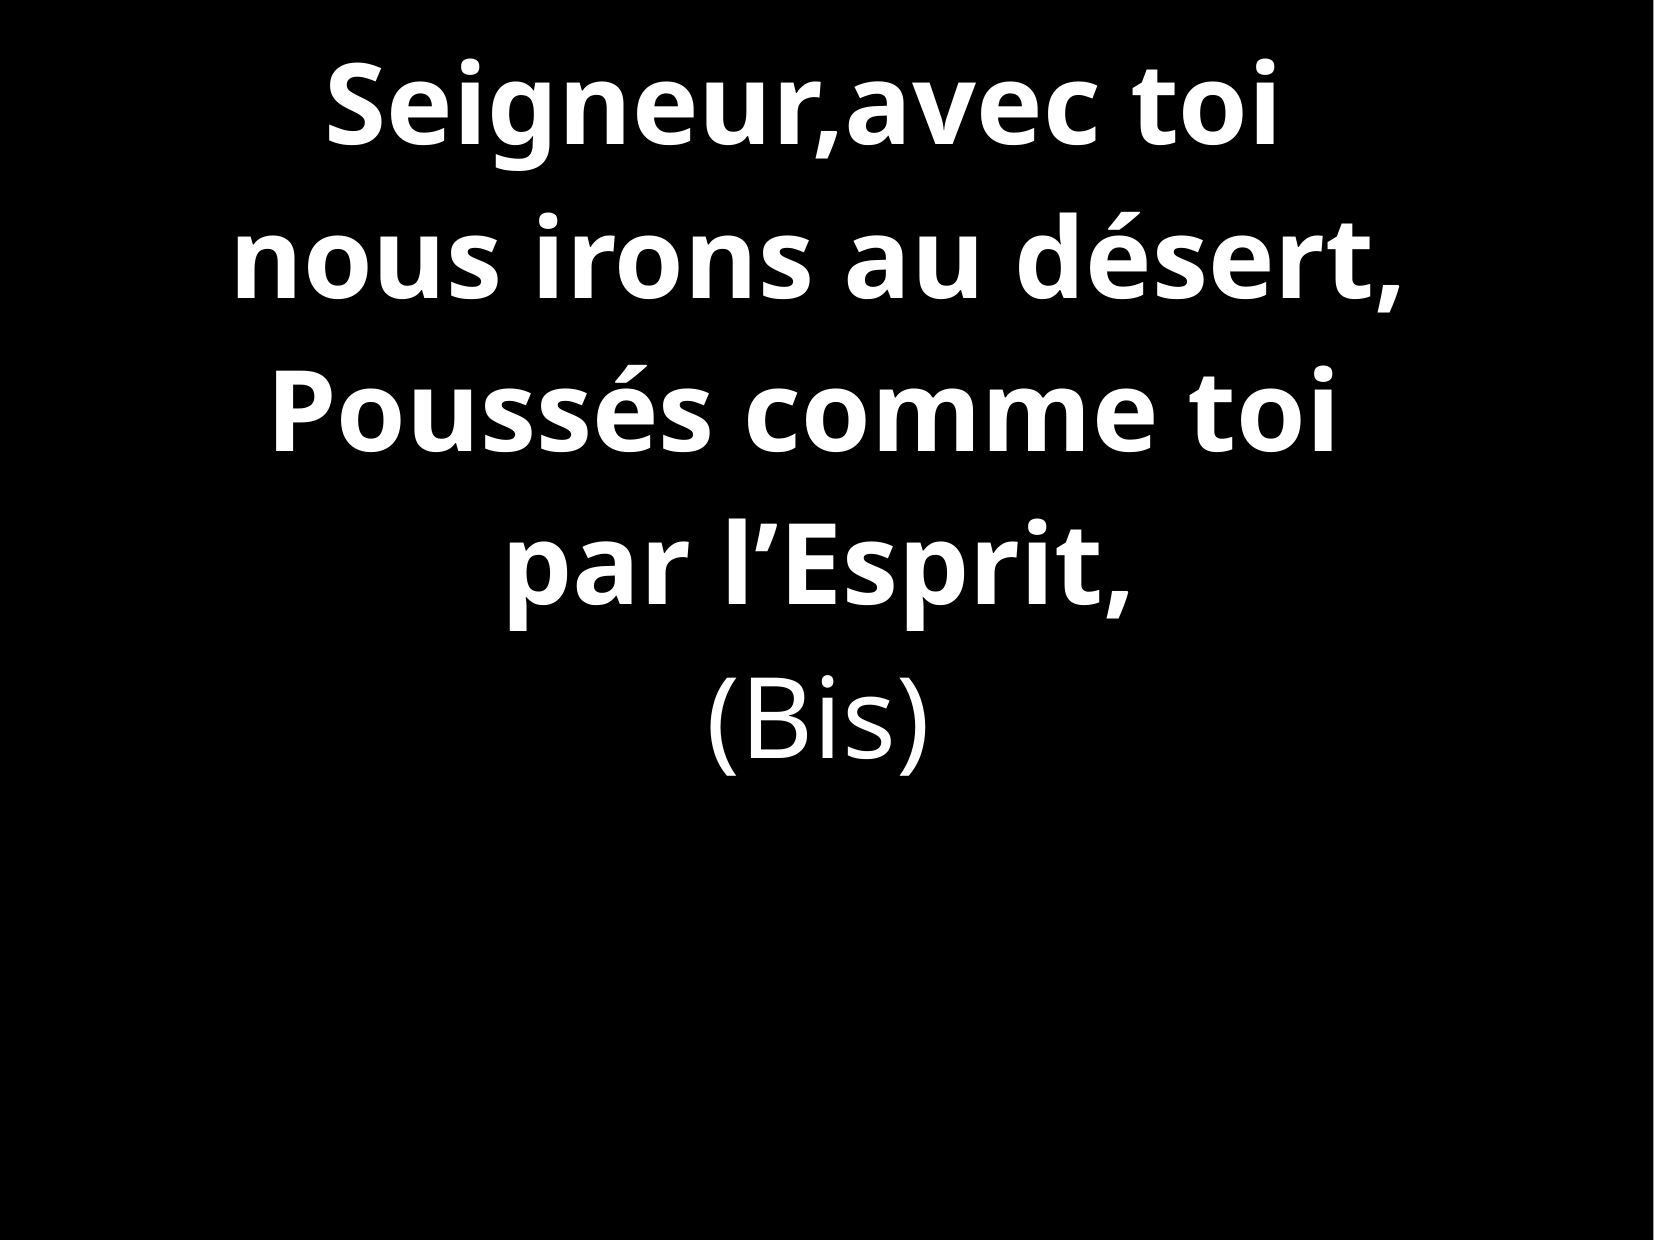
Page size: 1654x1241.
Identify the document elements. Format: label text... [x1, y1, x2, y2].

text_box Seigneur,avec toi nous irons au désert, Poussés comme toi par l’Esprit, (Bis) [15, 17, 1622, 1199]
